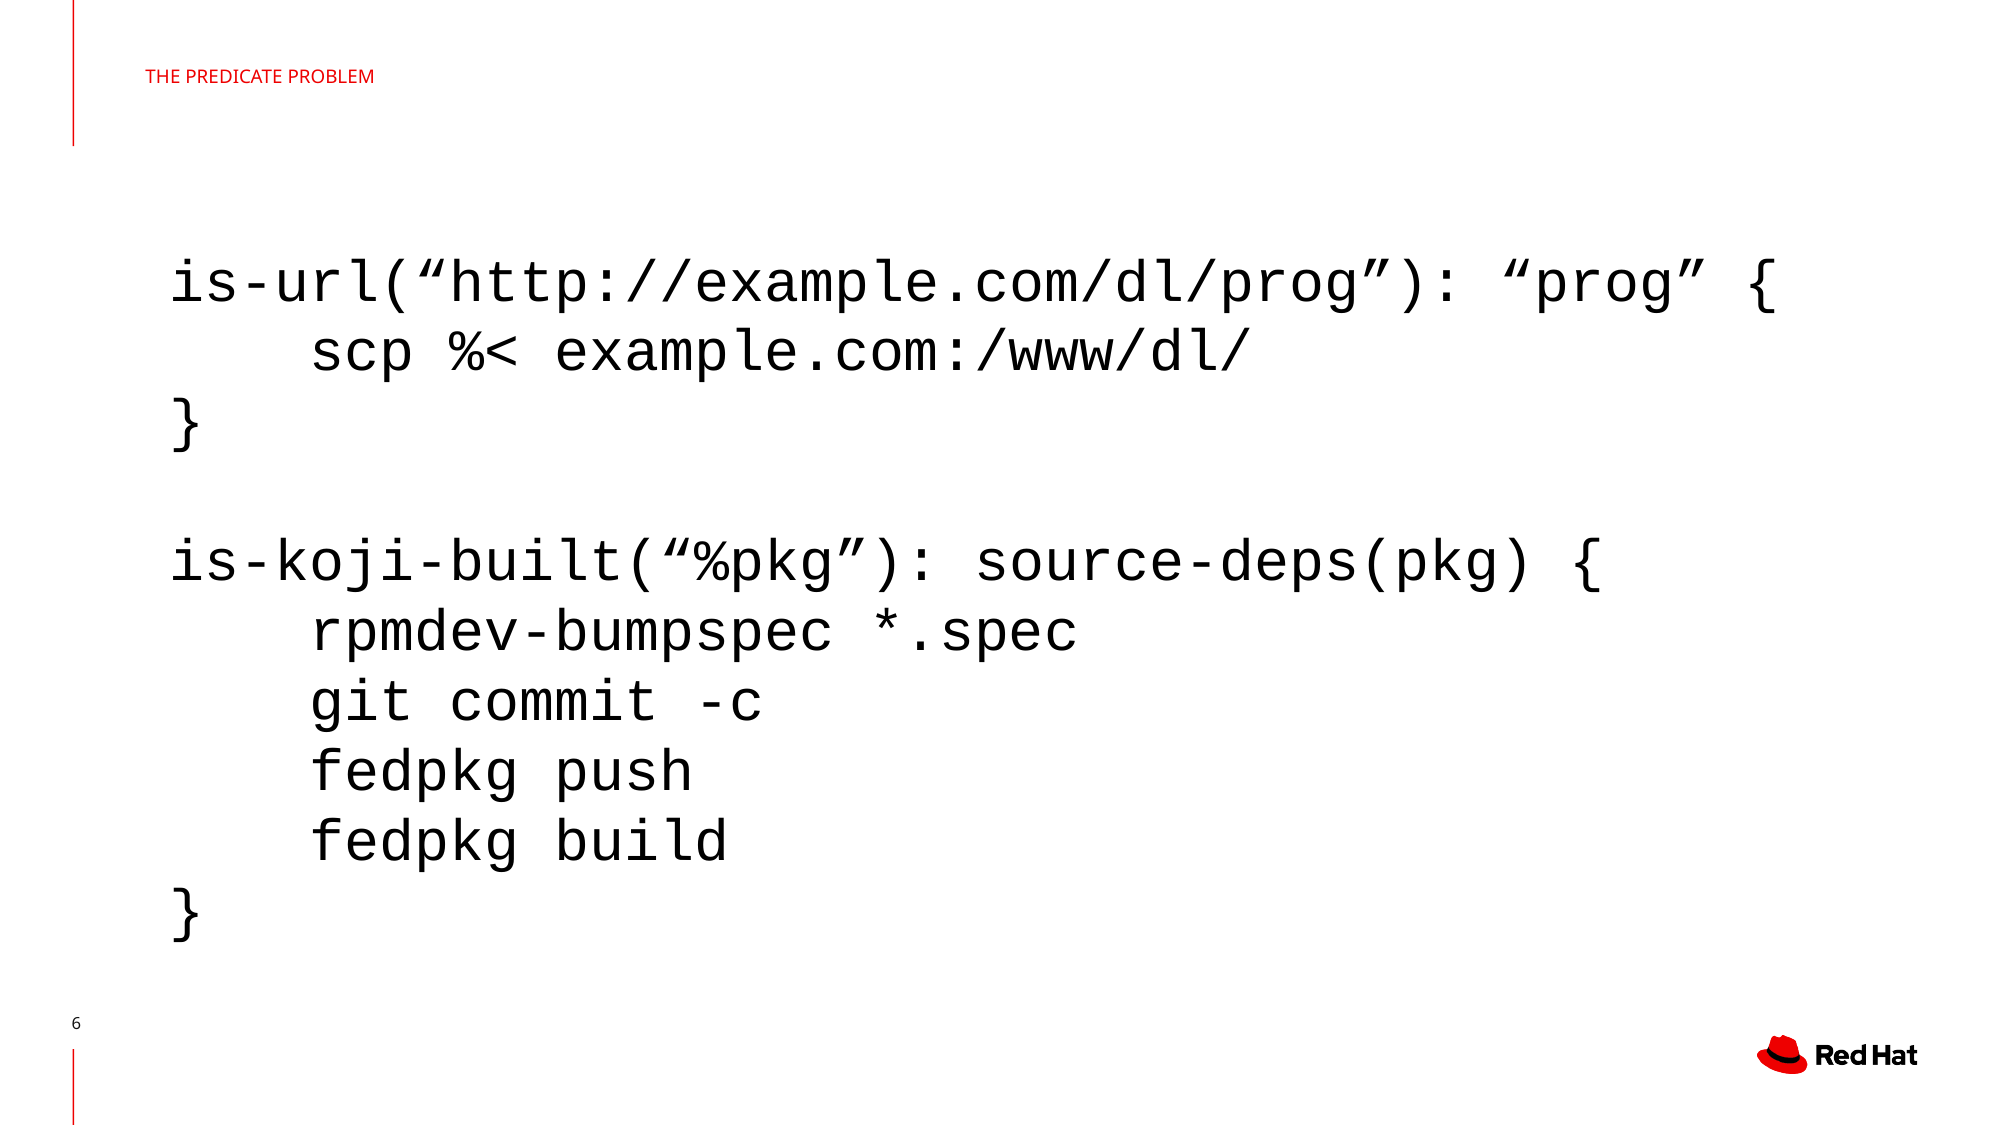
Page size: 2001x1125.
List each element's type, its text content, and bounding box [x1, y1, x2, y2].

text_box is-url(“http://example.com/dl/prog”): “prog” { scp %< example.com:/www/dl/ } is-koji-built(“%pkg”): source-deps(pkg) { rpmdev-bumpspec *.spec git commit -c fedpkg push fedpkg build } [154, 235, 1807, 950]
picture [1757, 1035, 1918, 1074]
text_box THE PREDICATE PROBLEM [73, 9, 918, 144]
